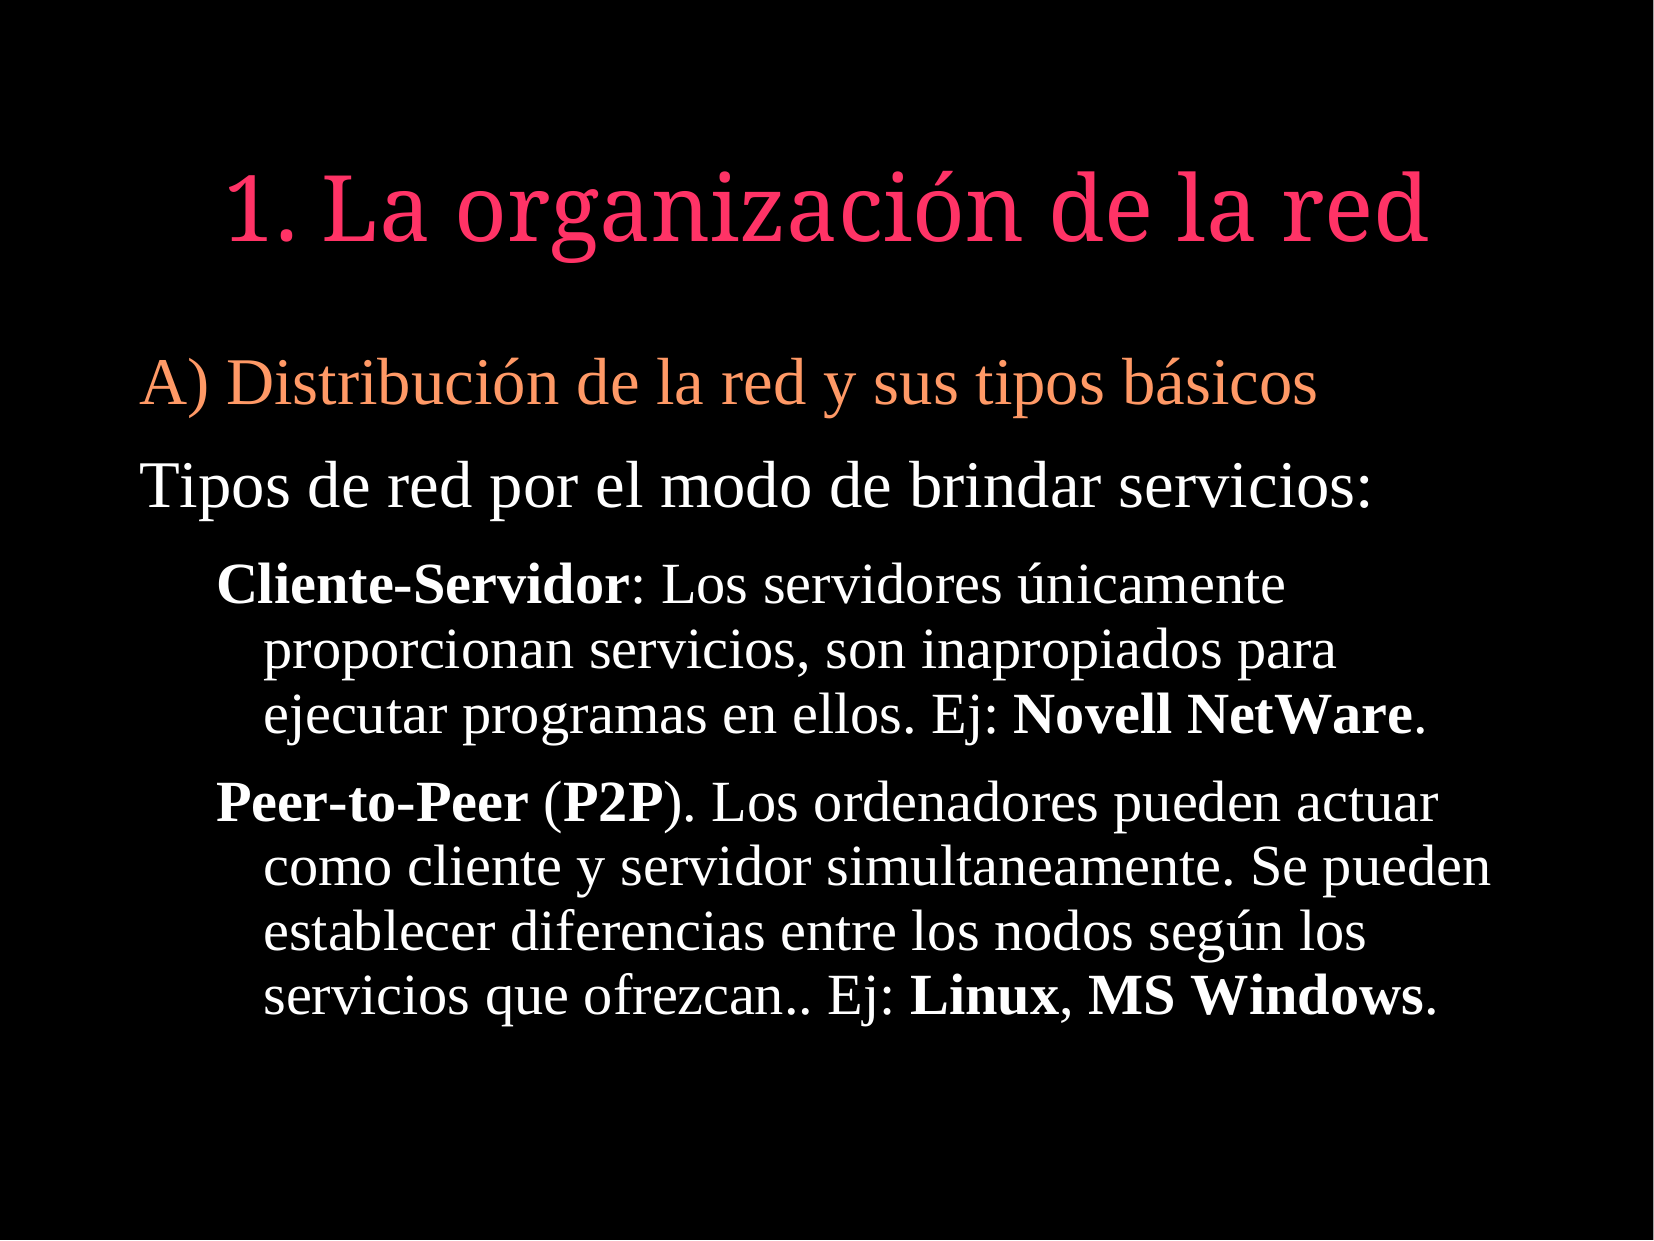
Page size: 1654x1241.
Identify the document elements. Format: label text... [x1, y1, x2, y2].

list A) Distribución de la red y sus tipos básicos Tipos de red por el modo de brindar servicios: Cliente-Servidor: Los servidores únicamente proporcionan servicios, son inapropiados para ejecutar programas en ellos. Ej: Novell NetWare. Peer-to-Peer (P2P). Los ordenadores pueden actuar como cliente y servidor simultaneamente. Se pueden establecer diferencias entre los nodos según los servicios que ofrezcan.. Ej: Linux, MS Windows. [121, 344, 1534, 1127]
title 1. La organización de la red [121, 102, 1534, 311]
